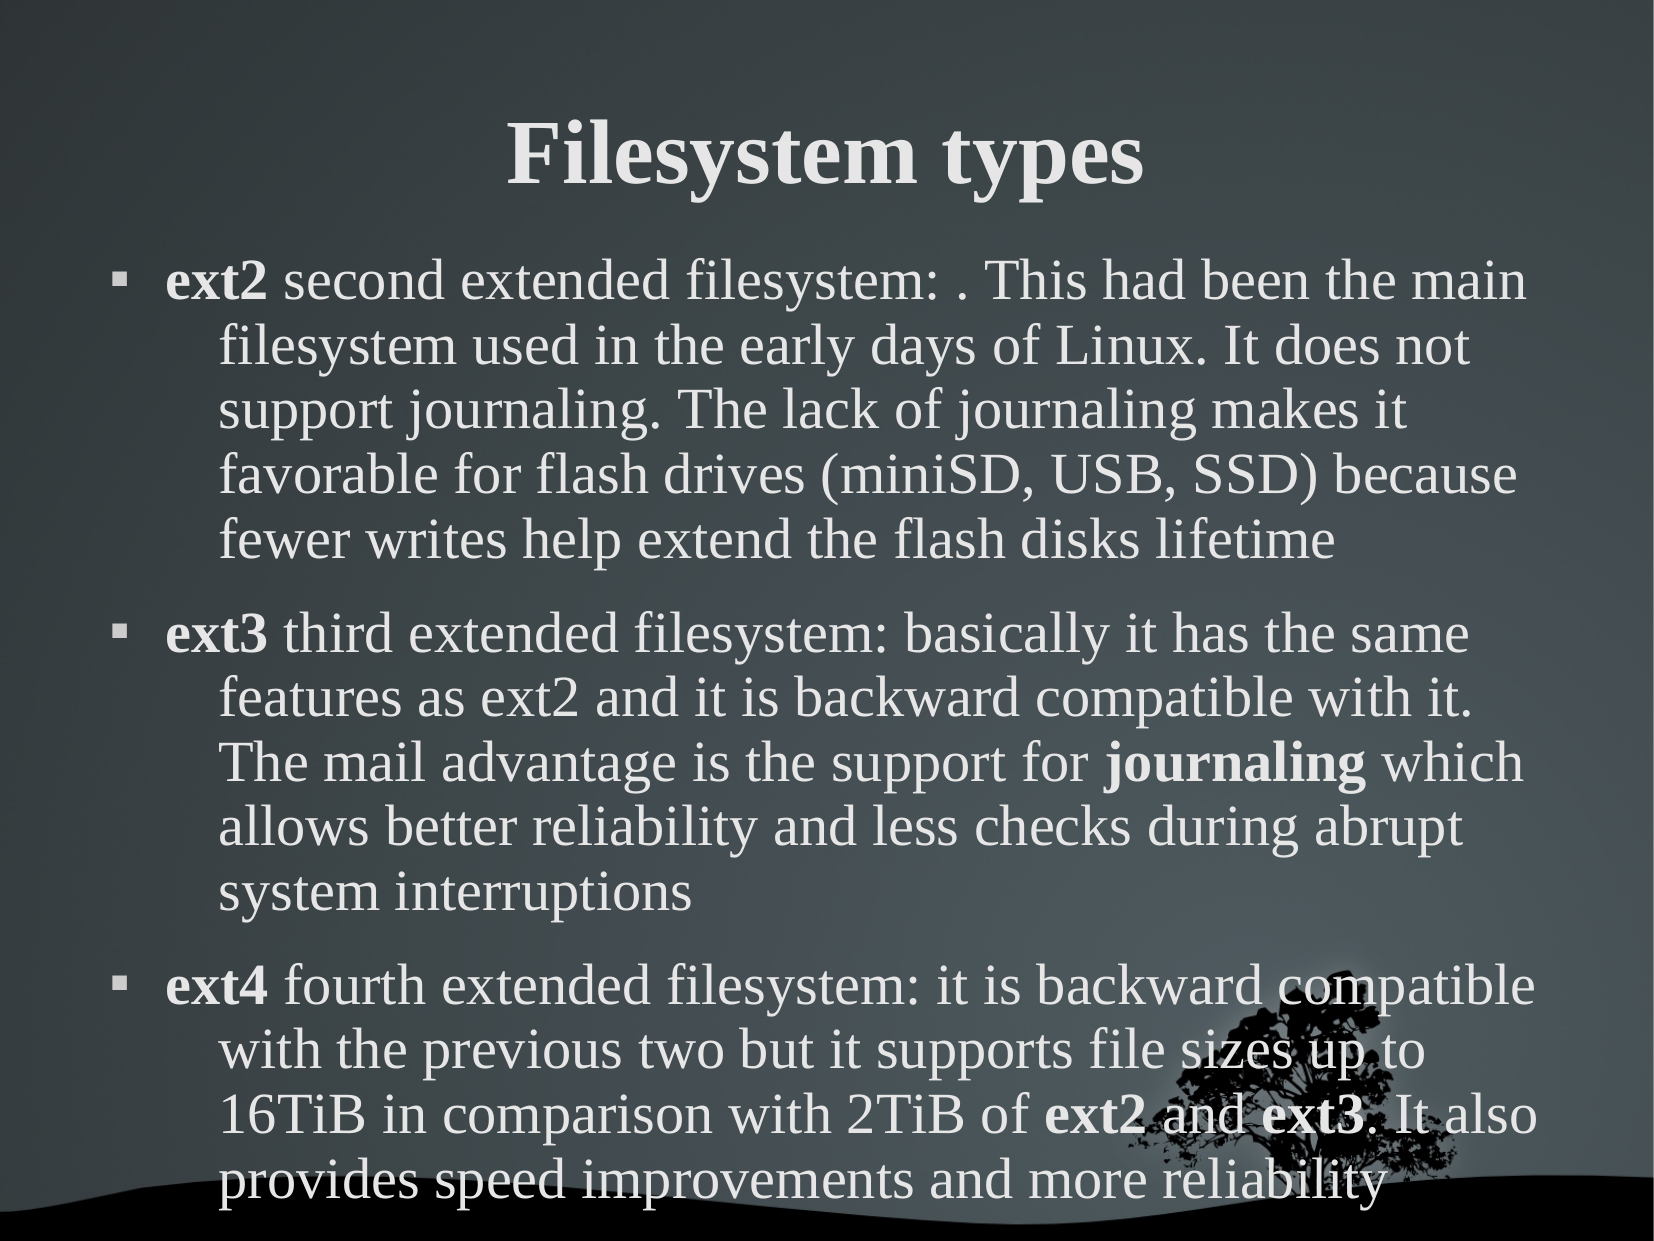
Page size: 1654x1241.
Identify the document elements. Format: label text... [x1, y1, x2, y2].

picture [0, 0, 1654, 1241]
title Filesystem types [82, 49, 1571, 257]
list ext2 second extended filesystem: . This had been the main filesystem used in the early days of Linux. It does not support journaling. The lack of journaling makes it favorable for flash drives (miniSD, USB, SSD) because fewer writes help extend the flash disks lifetime ext3 third extended filesystem: basically it has the same features as ext2 and it is backward compatible with it. The mail advantage is the support for journaling which allows better reliability and less checks during abrupt system interruptions ext4 fourth extended filesystem: it is backward compatible with the previous two but it supports file sizes up to 16TiB in comparison with 2TiB of ext2 and ext3. It also provides speed improvements and more reliability [76, 247, 1565, 1211]
